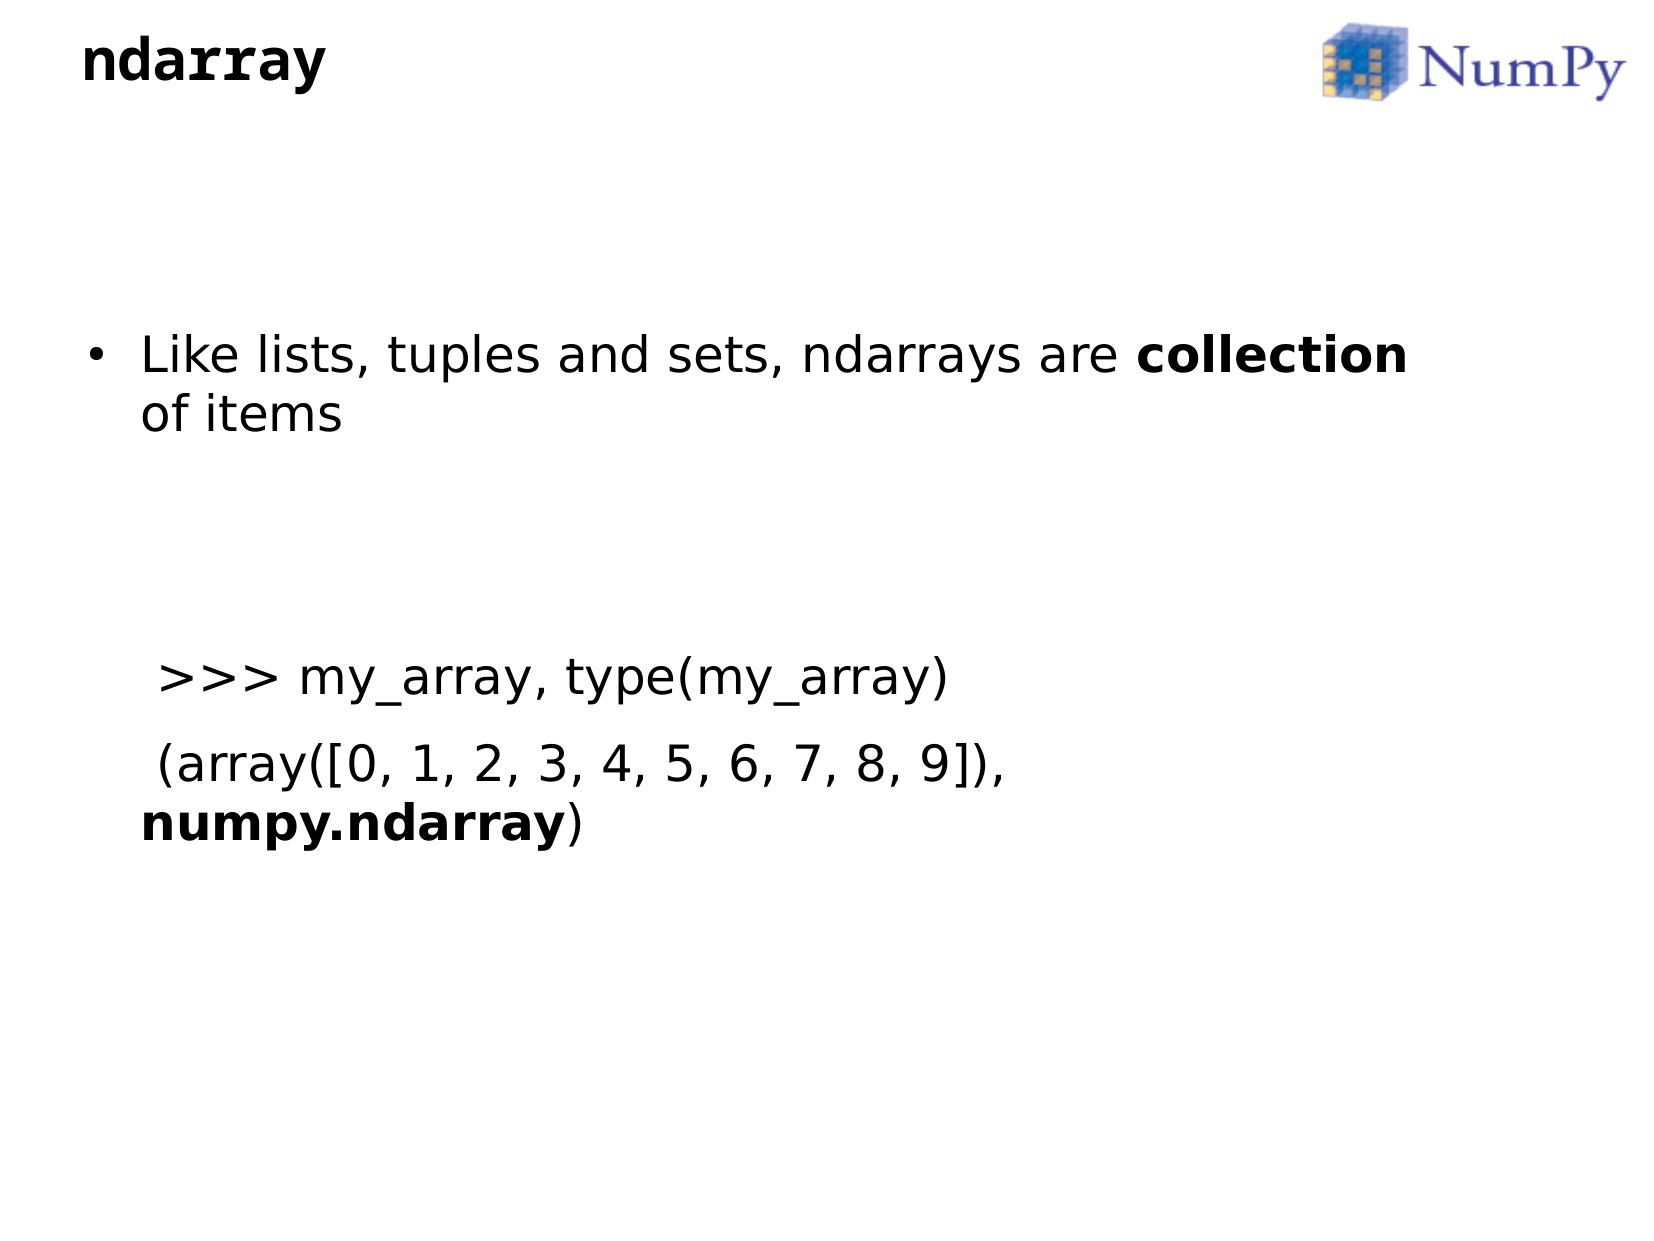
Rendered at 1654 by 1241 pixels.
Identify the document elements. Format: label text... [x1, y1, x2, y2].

list Like lists, tuples and sets, ndarrays are collection of items >>> my_array, type(my_array) (array([0, 1, 2, 3, 4, 5, 6, 7, 8, 9]), numpy.ndarray) [70, 228, 1463, 1241]
title ndarray [82, 3, 1571, 113]
picture [1302, 13, 1635, 113]
